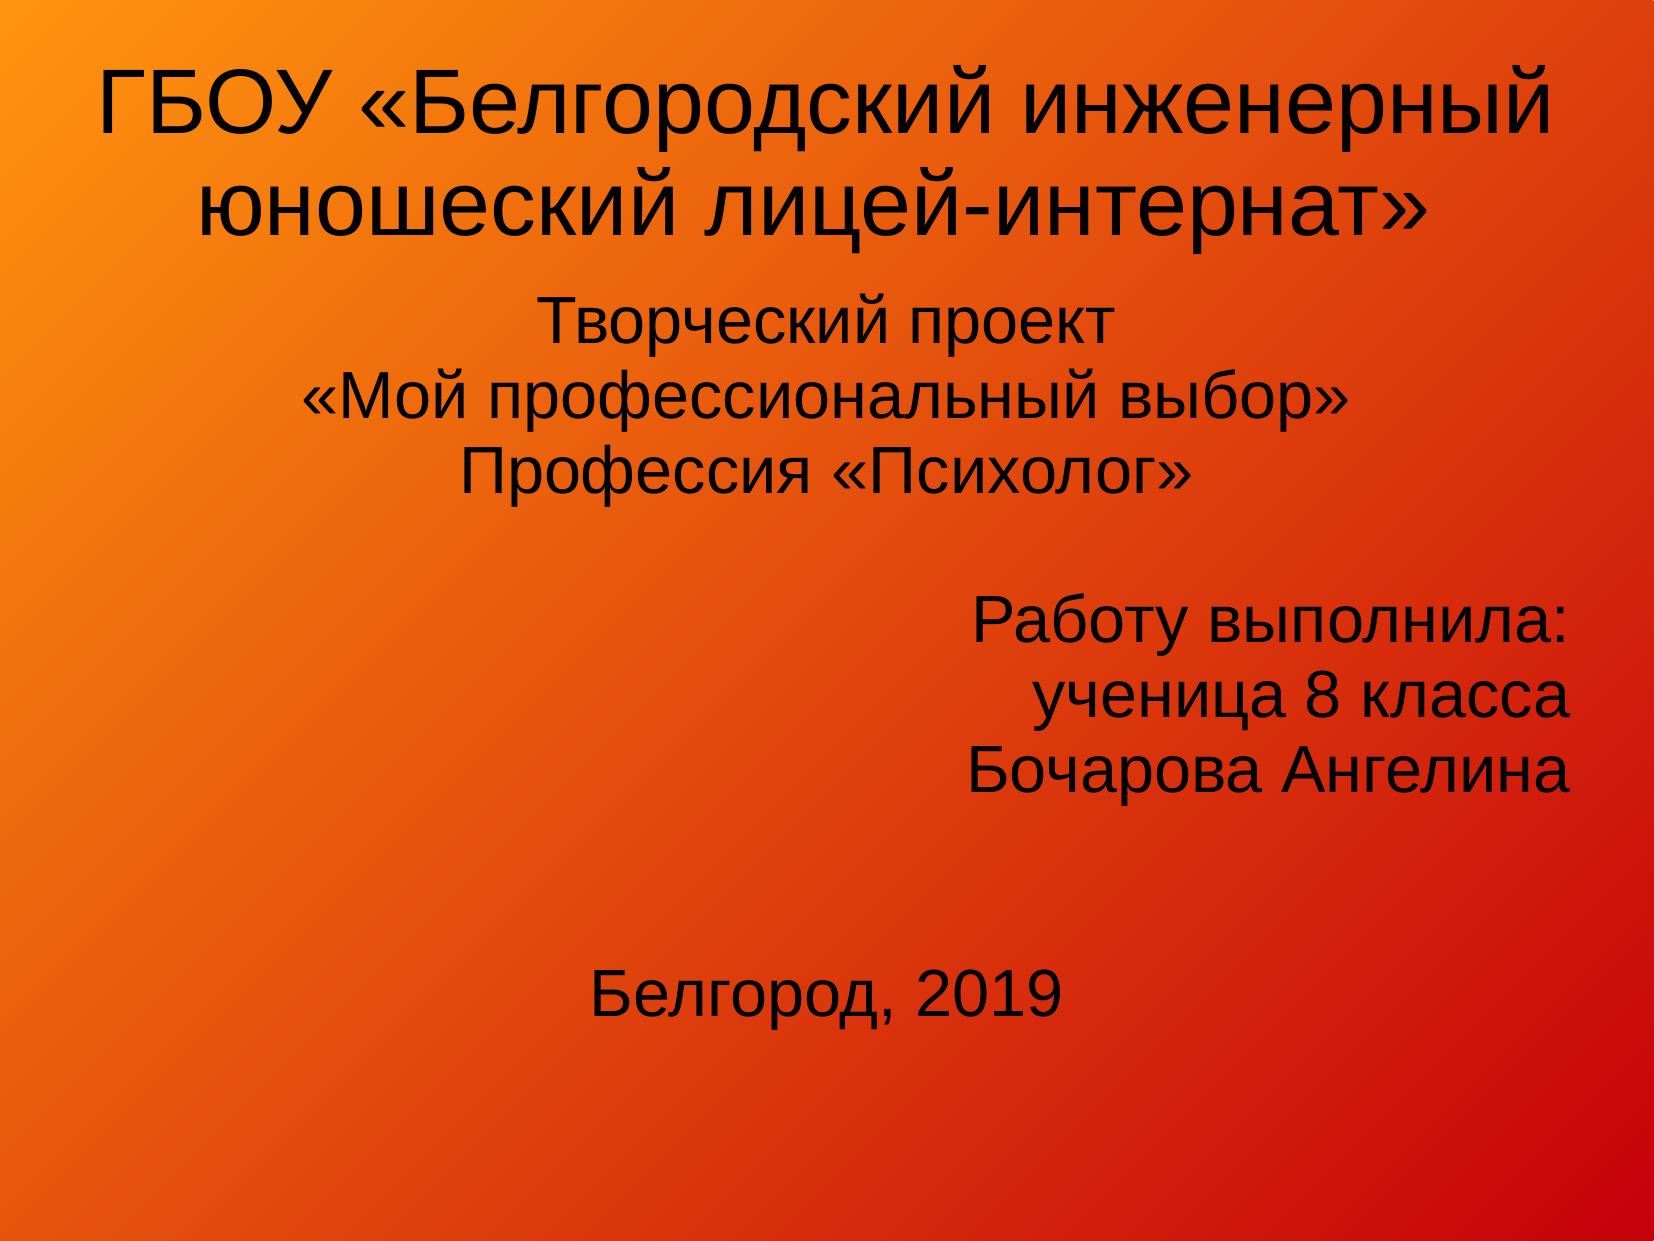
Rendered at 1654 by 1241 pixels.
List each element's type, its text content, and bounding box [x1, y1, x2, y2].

title ГБОУ «Белгородский инженерный юношеский лицей-интернат» [82, 49, 1571, 133]
subtitle Творческий проект «Мой профессиональный выбор» Профессия «Психолог» Работу выполнила: ученица 8 класса Бочарова Ангелина Белгород, 2019 [82, 133, 1571, 1167]
